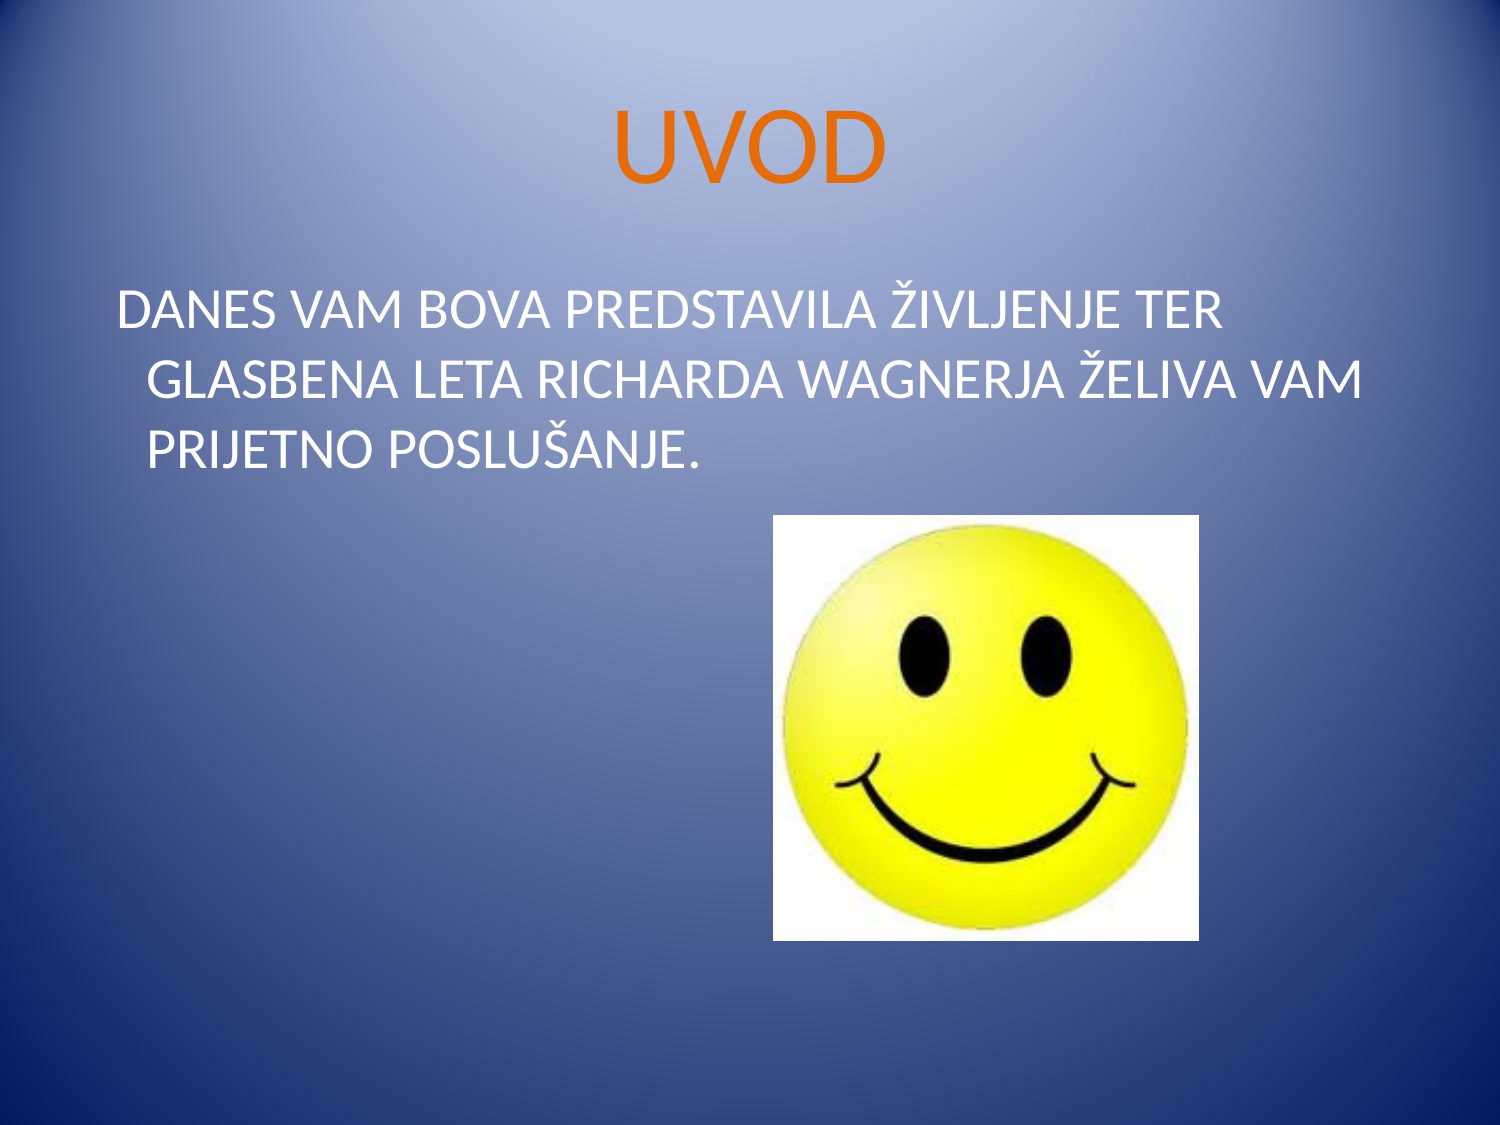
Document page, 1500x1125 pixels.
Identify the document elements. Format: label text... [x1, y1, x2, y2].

picture [0, 0, 1500, 1125]
title UVOD [75, 45, 1425, 233]
list DANES VAM BOVA PREDSTAVILA ŽIVLJENJE TER GLASBENA LETA RICHARDA WAGNERJA ŽELIVA VAM PRIJETNO POSLUŠANJE. [75, 262, 1425, 1005]
